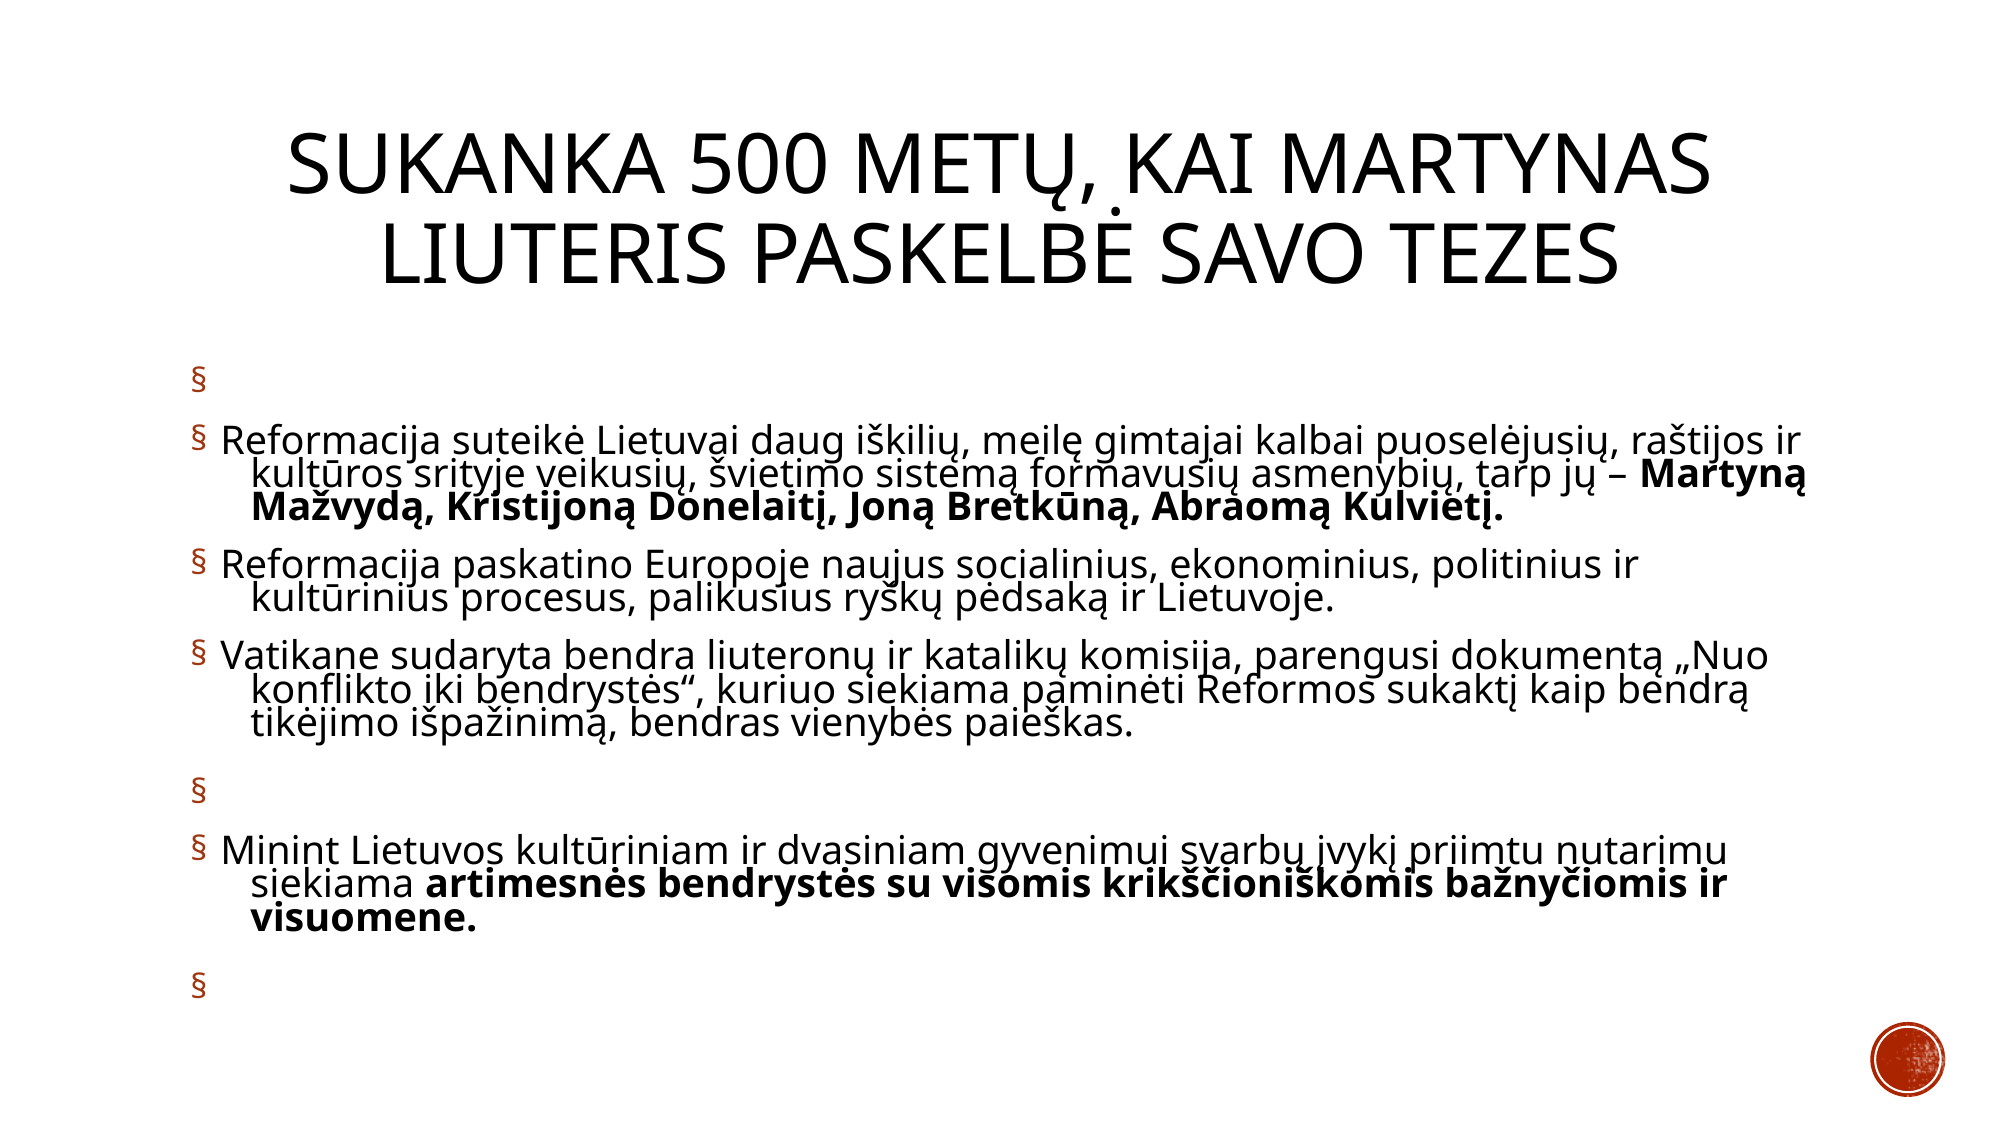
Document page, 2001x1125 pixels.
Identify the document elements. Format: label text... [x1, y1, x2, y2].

title SUKANKA 500 metŲ, Kai Martynas Liuteris paskelbė savo tezeS [175, 79, 1826, 344]
list Reformacija suteikė Lietuvai daug iškilių, meilę gimtajai kalbai puoselėjusių, raštijos ir kultūros srityje veikusių, švietimo sistemą formavusių asmenybių, tarp jų – Martyną Mažvydą, Kristijoną Donelaitį, Joną Bretkūną, Abraomą Kulvietį. Reformacija paskatino Europoje naujus socialinius, ekonominius, politinius ir kultūrinius procesus, palikusius ryškų pėdsaką ir Lietuvoje. Vatikane sudaryta bendra liuteronų ir katalikų komisija, parengusi dokumentą „Nuo konflikto iki bendrystės“, kuriuo siekiama paminėti Reformos sukaktį kaip bendrą tikėjimo išpažinimą, bendras vienybės paieškas. Minint Lietuvos kultūriniam ir dvasiniam gyvenimui svarbų įvykį priimtu nutarimu siekiama artimesnės bendrystės su visomis krikščioniškomis bažnyčiomis ir visuomene. [175, 348, 1826, 1013]
